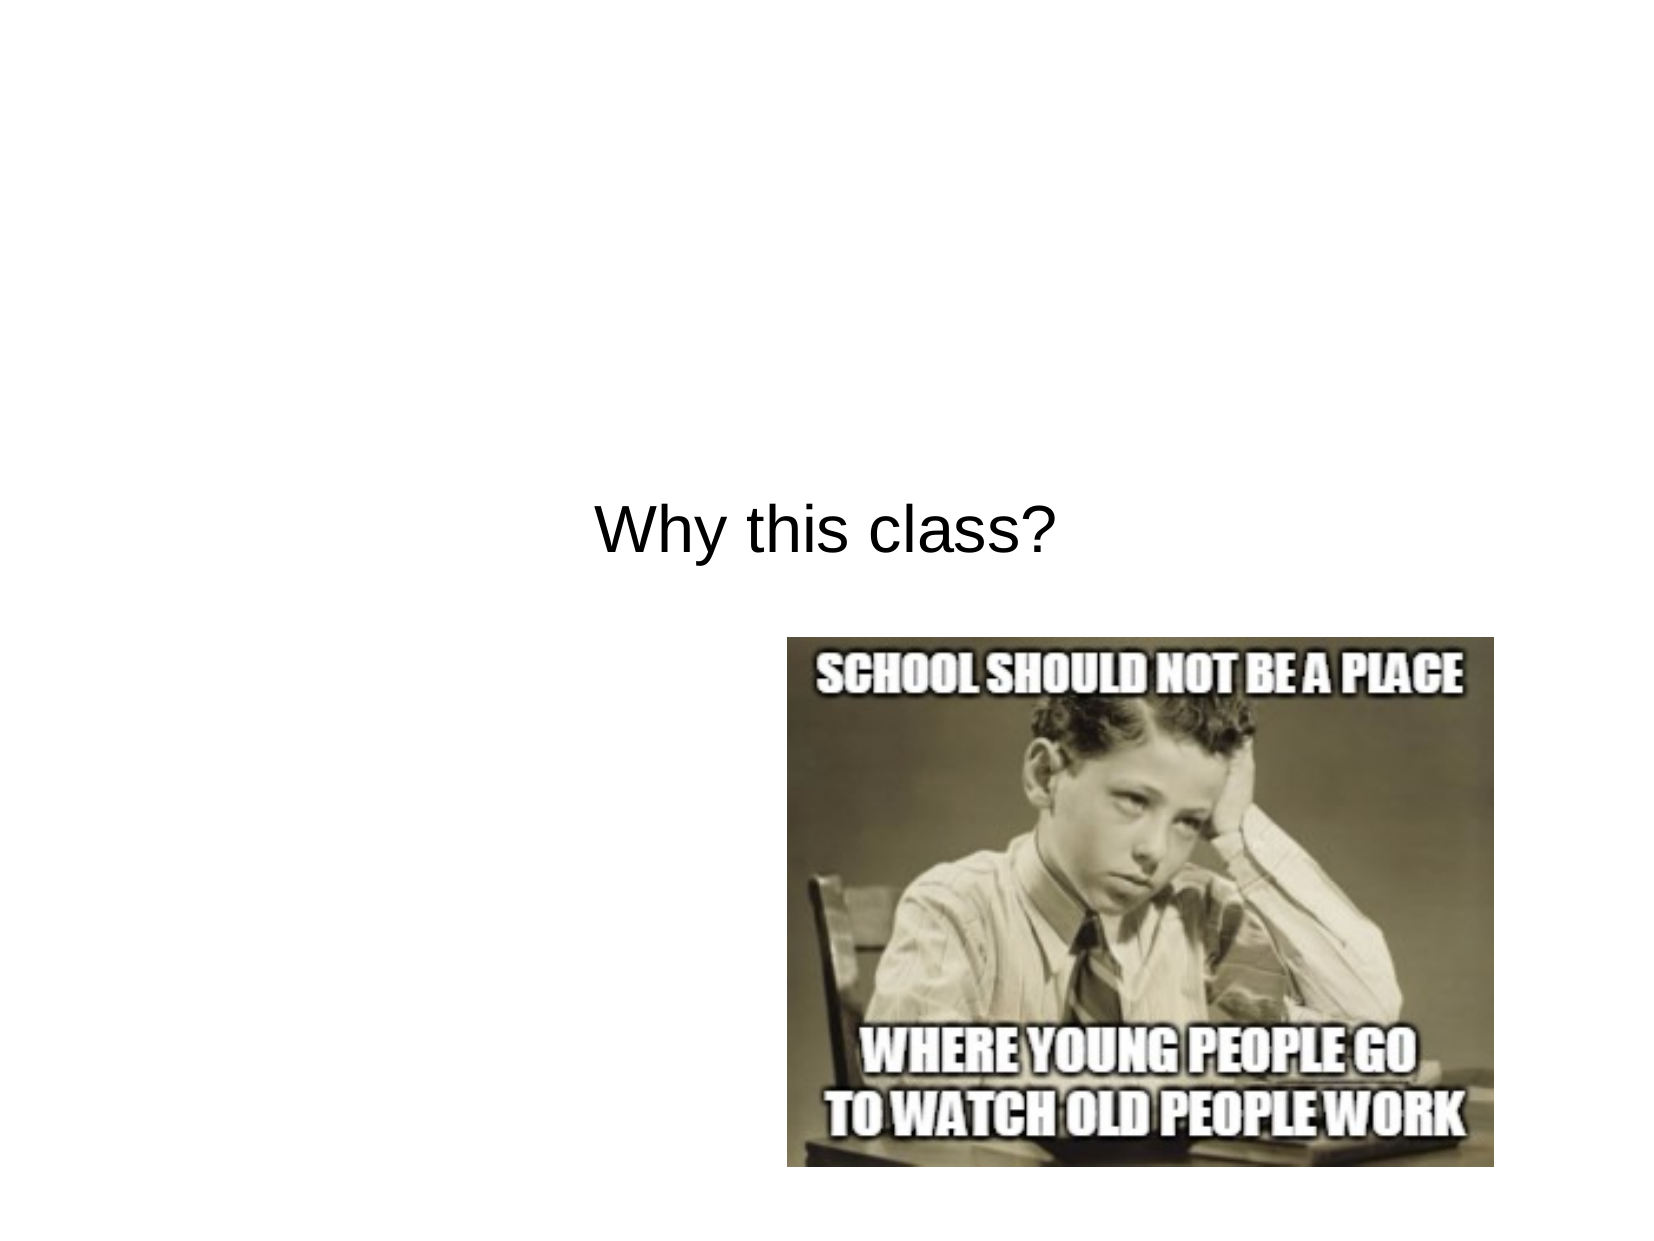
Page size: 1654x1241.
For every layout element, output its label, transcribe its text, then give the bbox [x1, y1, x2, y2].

picture [787, 637, 1494, 1167]
subtitle Why this class? [82, 49, 1571, 1010]
